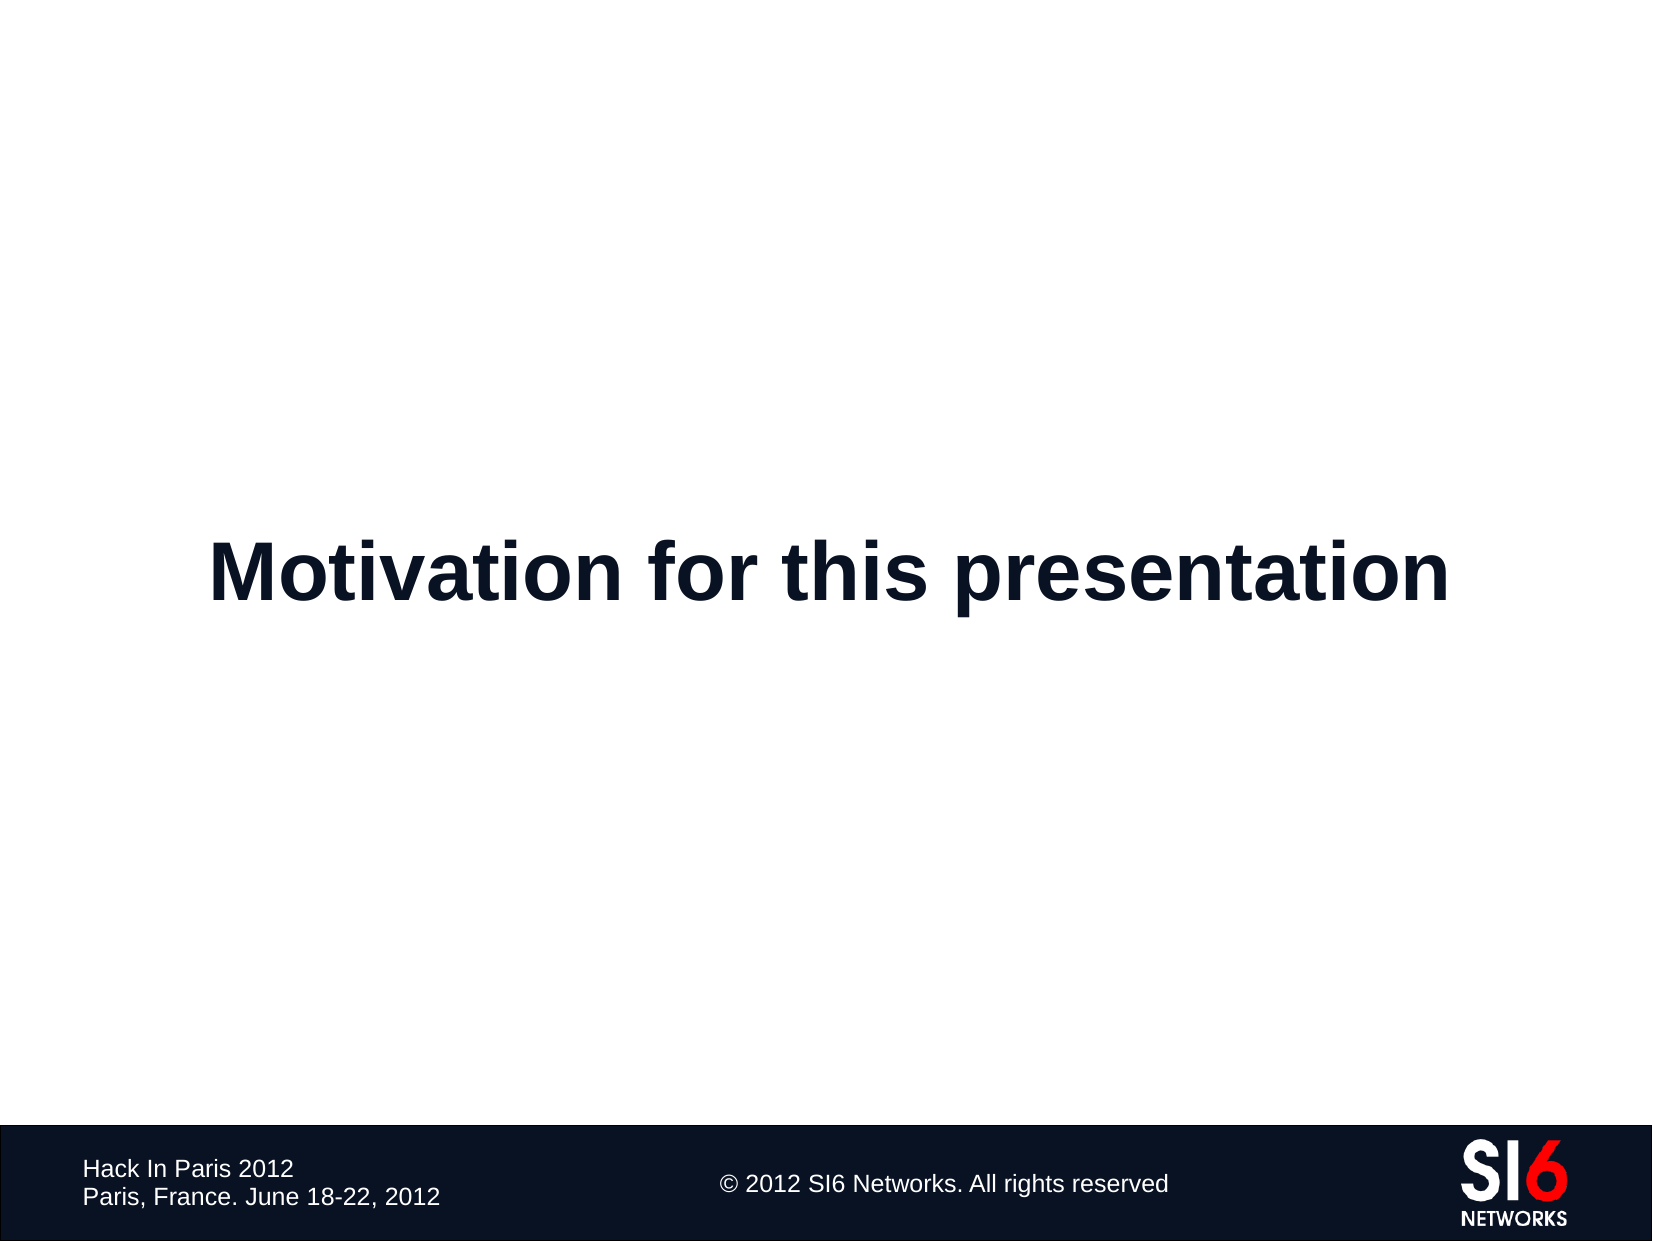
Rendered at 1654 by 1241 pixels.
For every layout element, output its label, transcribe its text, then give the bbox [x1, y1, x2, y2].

picture [1461, 1139, 1567, 1226]
title Motivation for this presentation [86, 467, 1576, 676]
